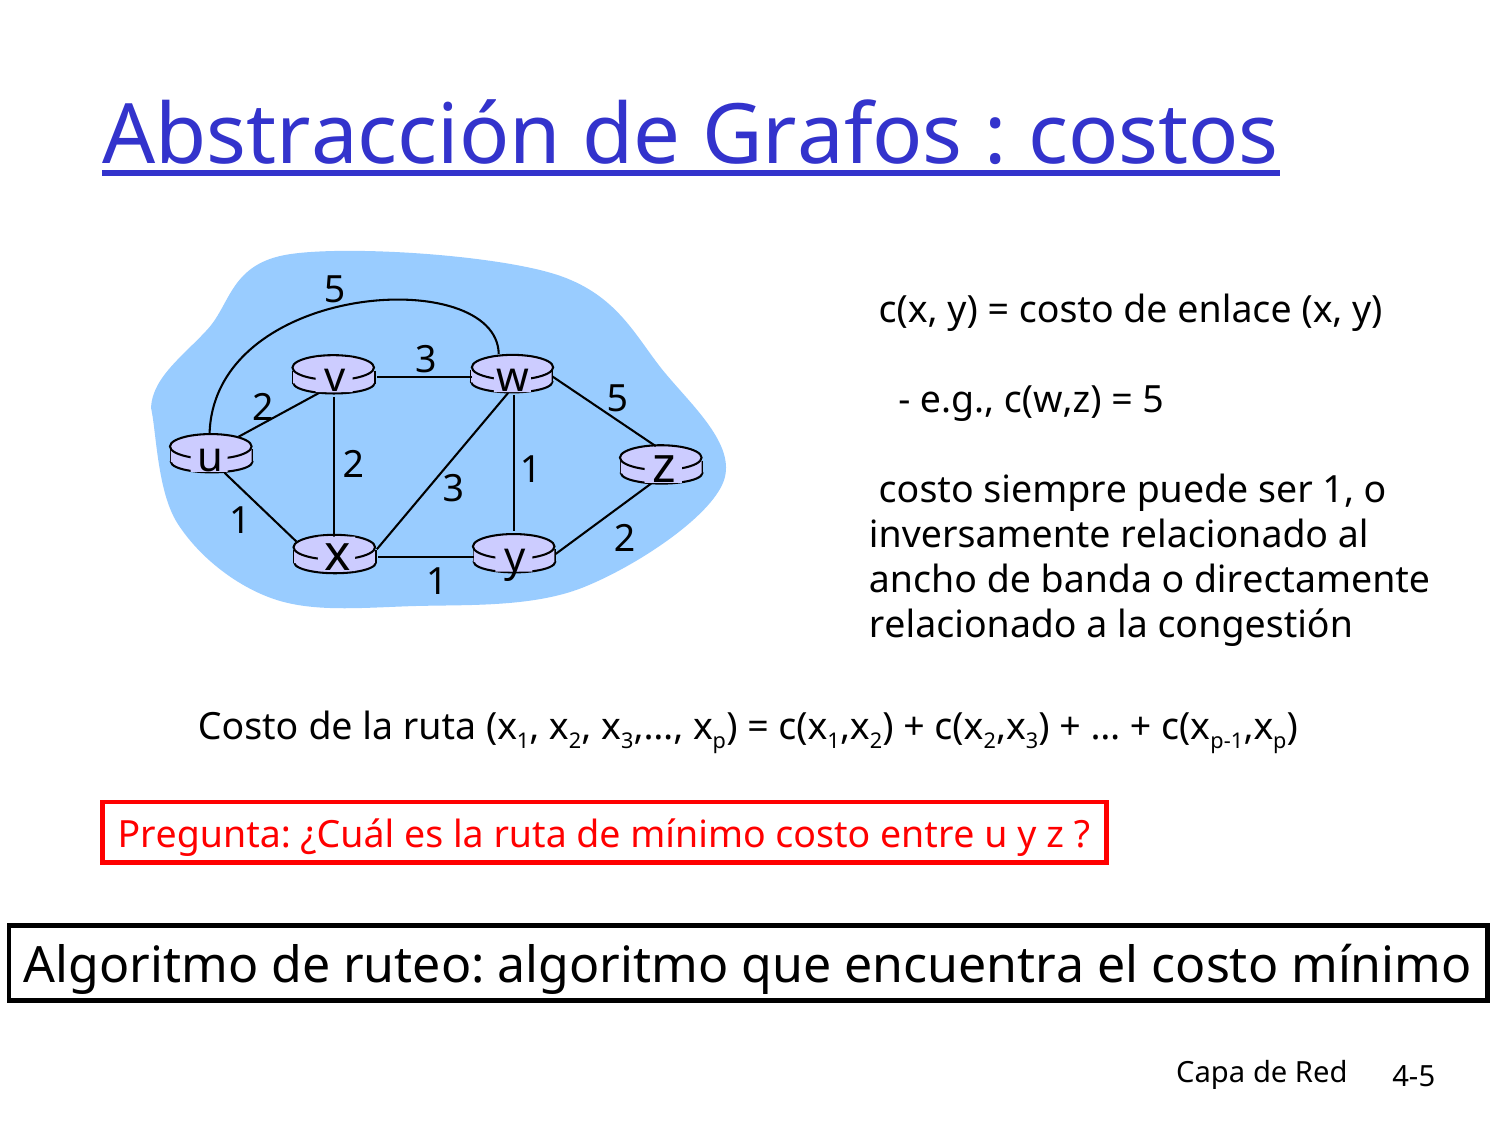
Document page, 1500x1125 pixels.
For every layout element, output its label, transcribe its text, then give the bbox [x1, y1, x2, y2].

text_box 1 [505, 437, 557, 498]
title Abstracción de Grafos : costos [87, 37, 1363, 225]
text_box y [489, 521, 541, 588]
text_box 1 [214, 487, 266, 549]
text_box 2 [237, 375, 289, 436]
text_box c(x, y) = costo de enlace (x, y) - e.g., c(w,z) = 5 costo siempre puede ser 1, o inversamente relacionado al ancho de banda o directamente relacionado a la congestión [854, 277, 1456, 654]
text_box 2 [598, 505, 651, 567]
text_box 5 [309, 257, 361, 318]
text_box u [182, 421, 239, 488]
text_box z [637, 424, 691, 501]
text_box [151, 250, 727, 609]
text_box Pregunta: ¿Cuál es la ruta de mínimo costo entre u y z ? [102, 802, 1107, 863]
text_box 2 [327, 432, 379, 493]
text_box 3 [400, 326, 452, 388]
text_box 1 [411, 548, 463, 610]
text_box x [309, 512, 366, 589]
text_box 3 [427, 456, 479, 518]
text_box Costo de la ruta (x1, x2, x3,…, xp) = c(x1,x2) + c(x2,x3) + … + c(xp-1,xp) [183, 694, 1333, 761]
text_box v [309, 341, 361, 408]
text_box Algoritmo de ruteo: algoritmo que encuentra el costo mínimo [8, 925, 1488, 1001]
text_box w [482, 341, 545, 408]
text_box 5 [591, 366, 644, 427]
